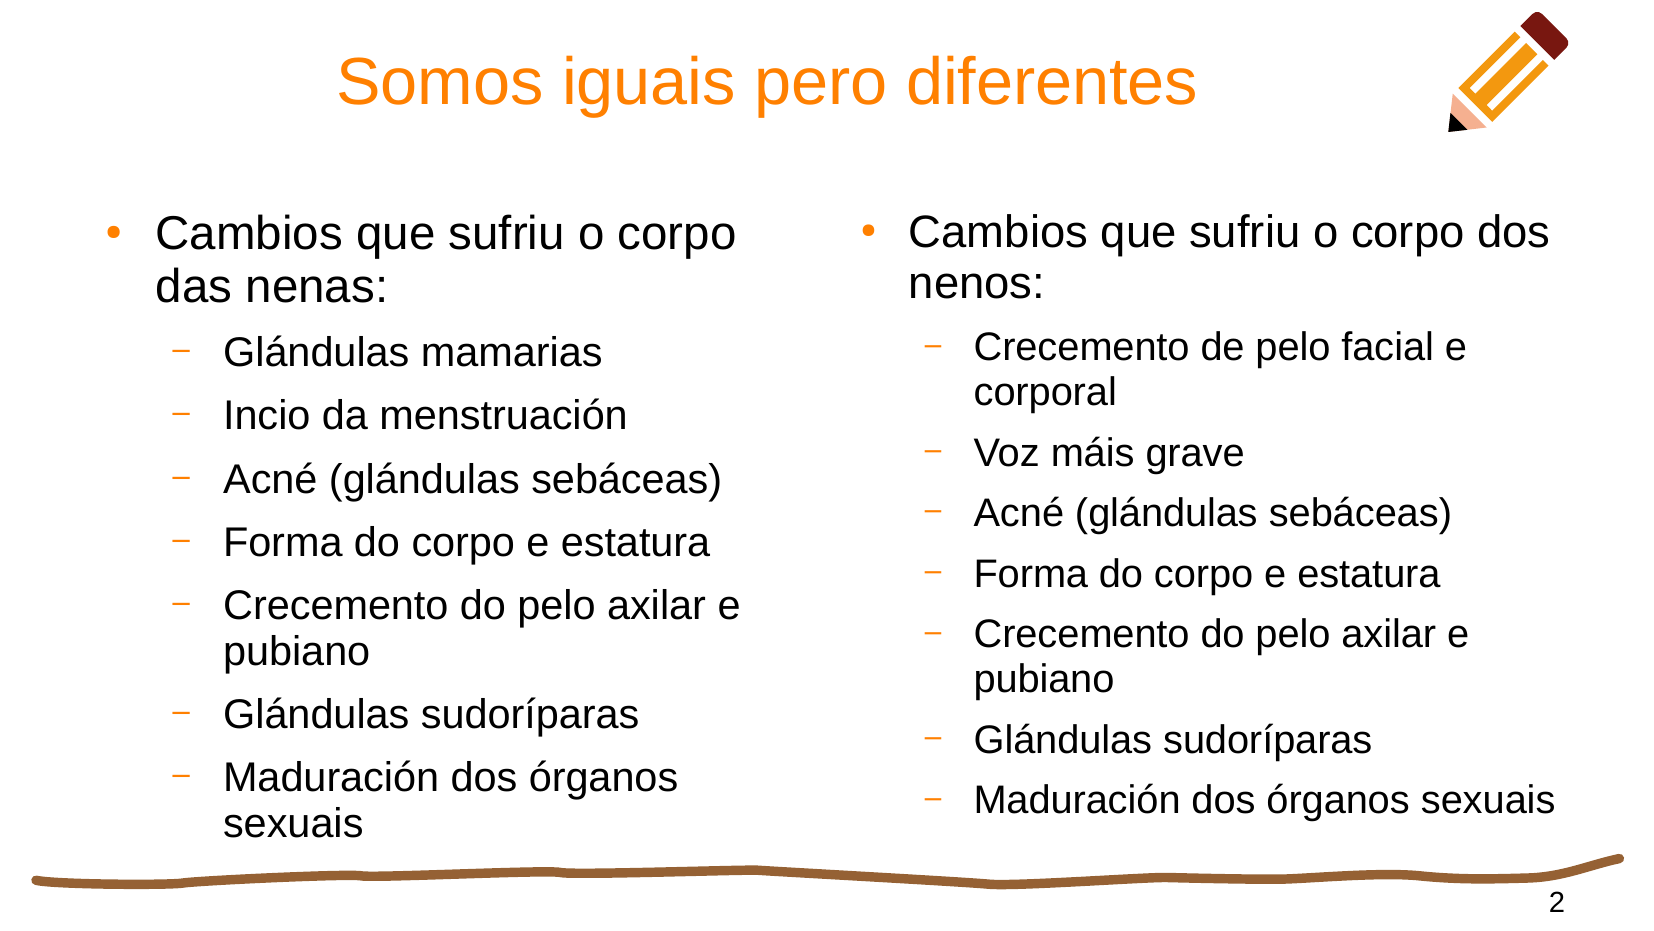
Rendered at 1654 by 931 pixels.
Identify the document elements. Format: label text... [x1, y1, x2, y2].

list Cambios que sufriu o corpo dos nenos: Crecemento de pelo facial e corporal Voz máis grave Acné (glándulas sebáceas) Forma do corpo e estatura Crecemento do pelo axilar e pubiano Glándulas sudoríparas Maduración dos órganos sexuais [844, 206, 1565, 857]
title Somos iguais pero diferentes [88, 29, 1447, 133]
list Cambios que sufriu o corpo das nenas: Glándulas mamarias Incio da menstruación Acné (glándulas sebáceas) Forma do corpo e estatura Crecemento do pelo axilar e pubiano Glándulas sudoríparas Maduración dos órganos sexuais [88, 206, 810, 857]
